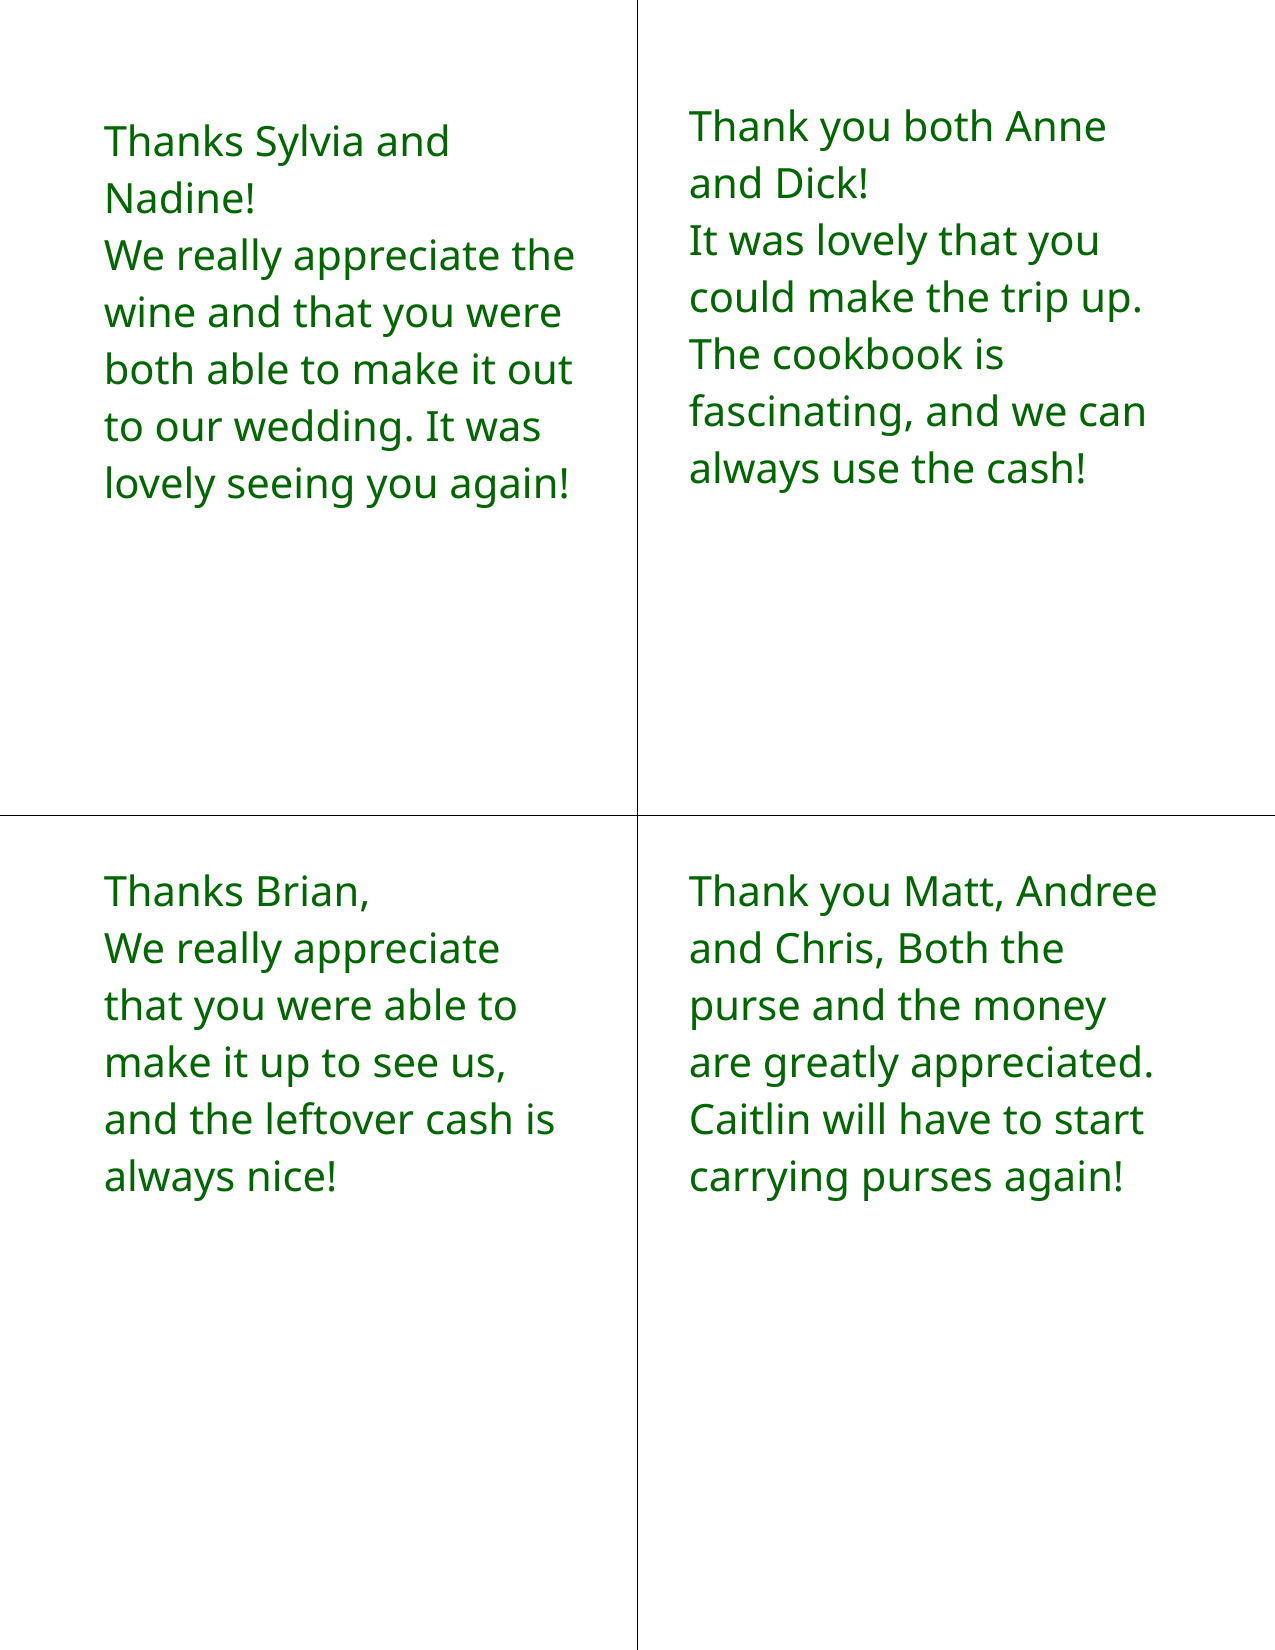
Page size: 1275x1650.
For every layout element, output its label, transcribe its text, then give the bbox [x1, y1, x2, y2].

text_box Thanks Sylvia and Nadine! We really appreciate the wine and that you were both able to make it out to our wedding. It was lovely seeing you again! [89, 104, 600, 780]
text_box Thanks Brian, We really appreciate that you were able to make it up to see us, and the leftover cash is always nice! [89, 854, 600, 1545]
text_box Thank you both Anne and Dick! It was lovely that you could make the trip up. The cookbook is fascinating, and we can always use the cash! [674, 89, 1185, 780]
text_box Thank you Matt, Andree and Chris, Both the purse and the money are greatly appreciated. Caitlin will have to start carrying purses again! [674, 854, 1185, 1545]
